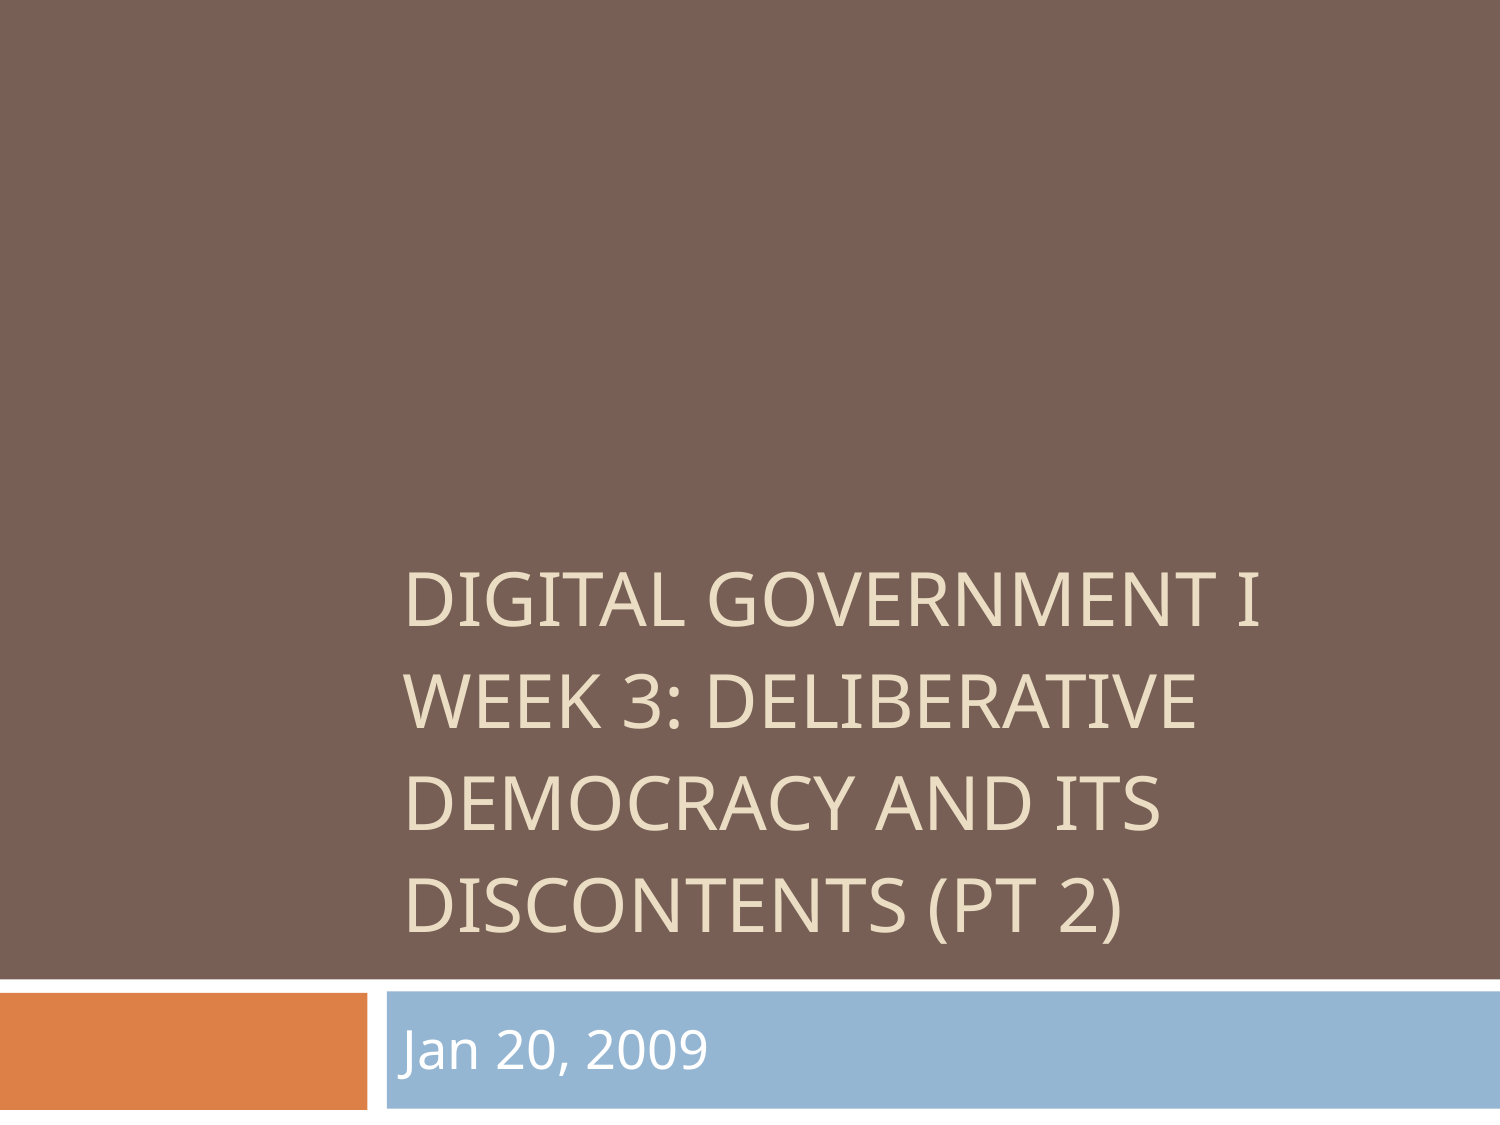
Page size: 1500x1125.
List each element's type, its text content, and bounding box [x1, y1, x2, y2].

title DIGITAL GOVERNMENT I WEEK 3: DELIBERATIVE DEMOCRACY AND ITS DISCONTENTS (PT 2) [387, 587, 1450, 963]
text_box Jan 20, 2009 [387, 992, 1488, 1105]
